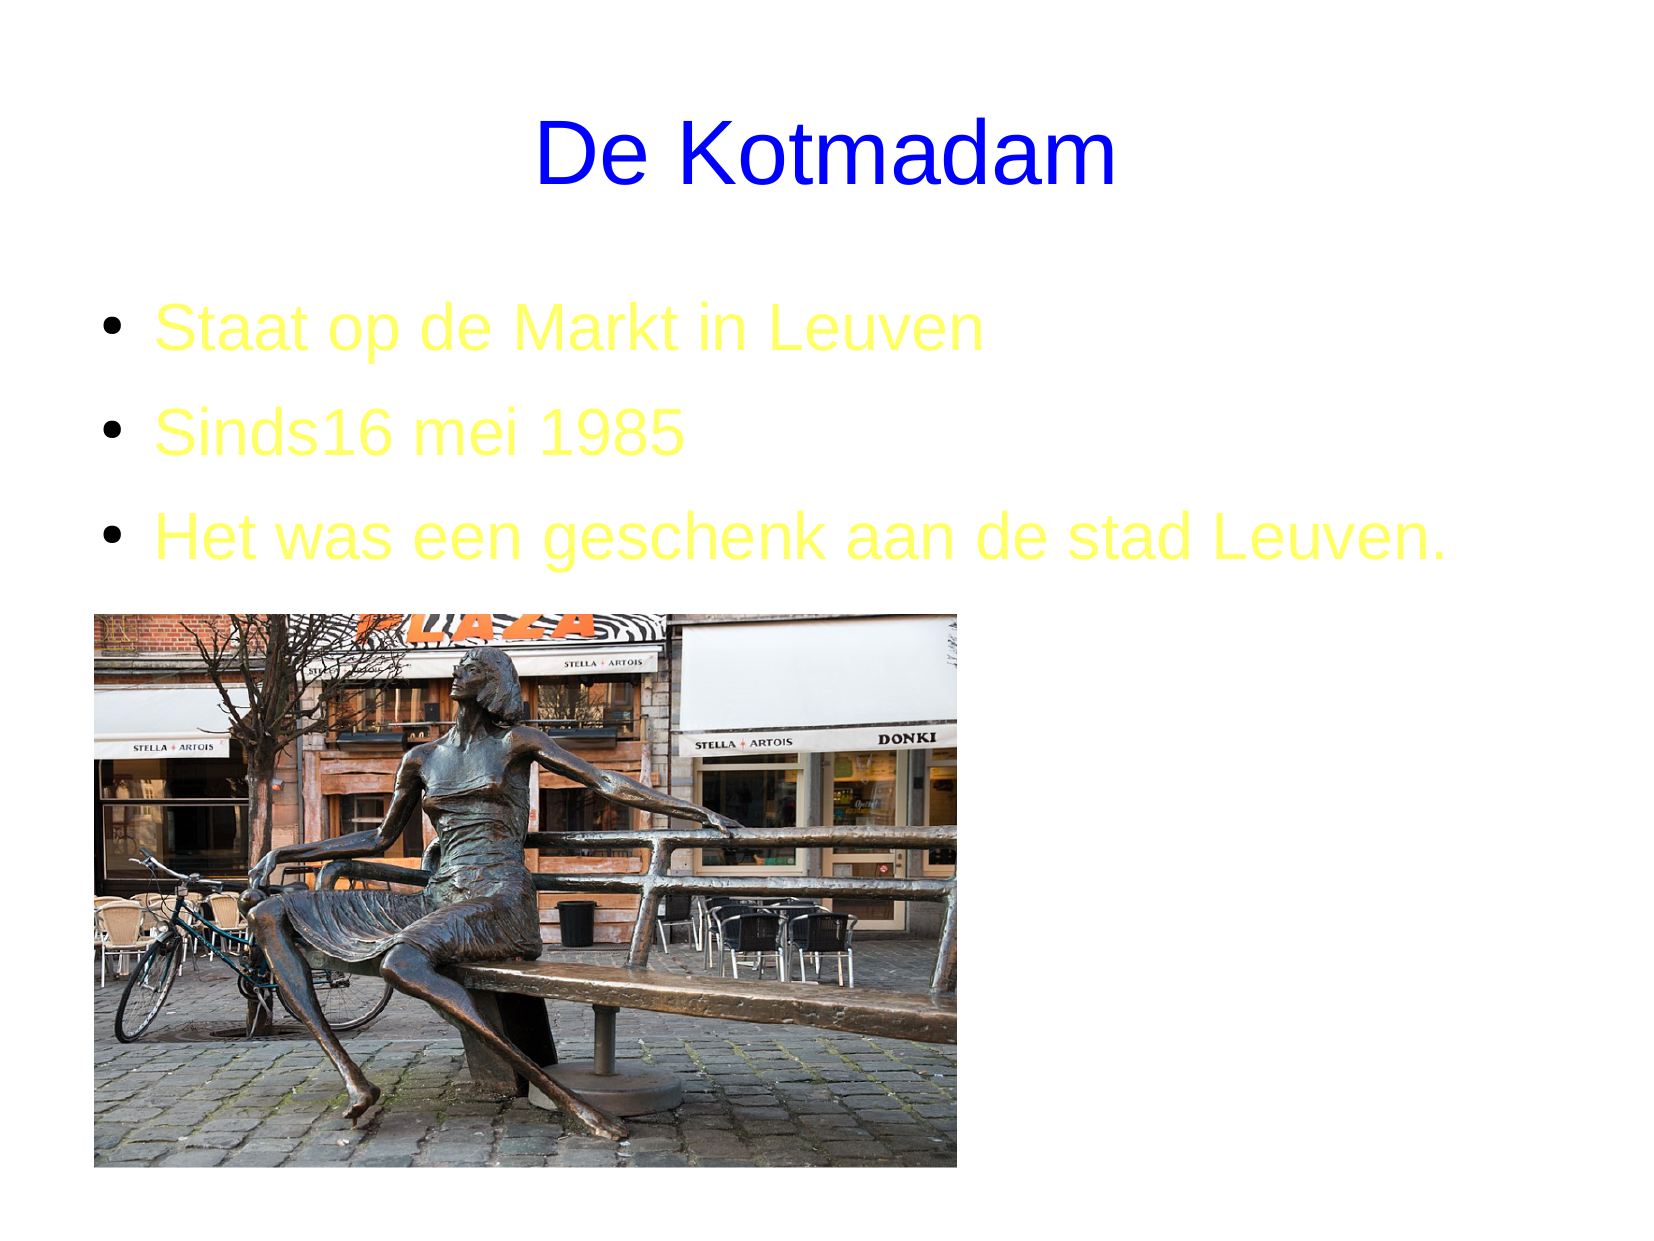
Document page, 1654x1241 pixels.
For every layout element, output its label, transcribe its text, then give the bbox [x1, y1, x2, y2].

title De Kotmadam [82, 49, 1571, 257]
picture [94, 614, 957, 1168]
list Staat op de Markt in Leuven Sinds16 mei 1985 Het was een geschenk aan de stad Leuven. [82, 290, 1571, 1109]
